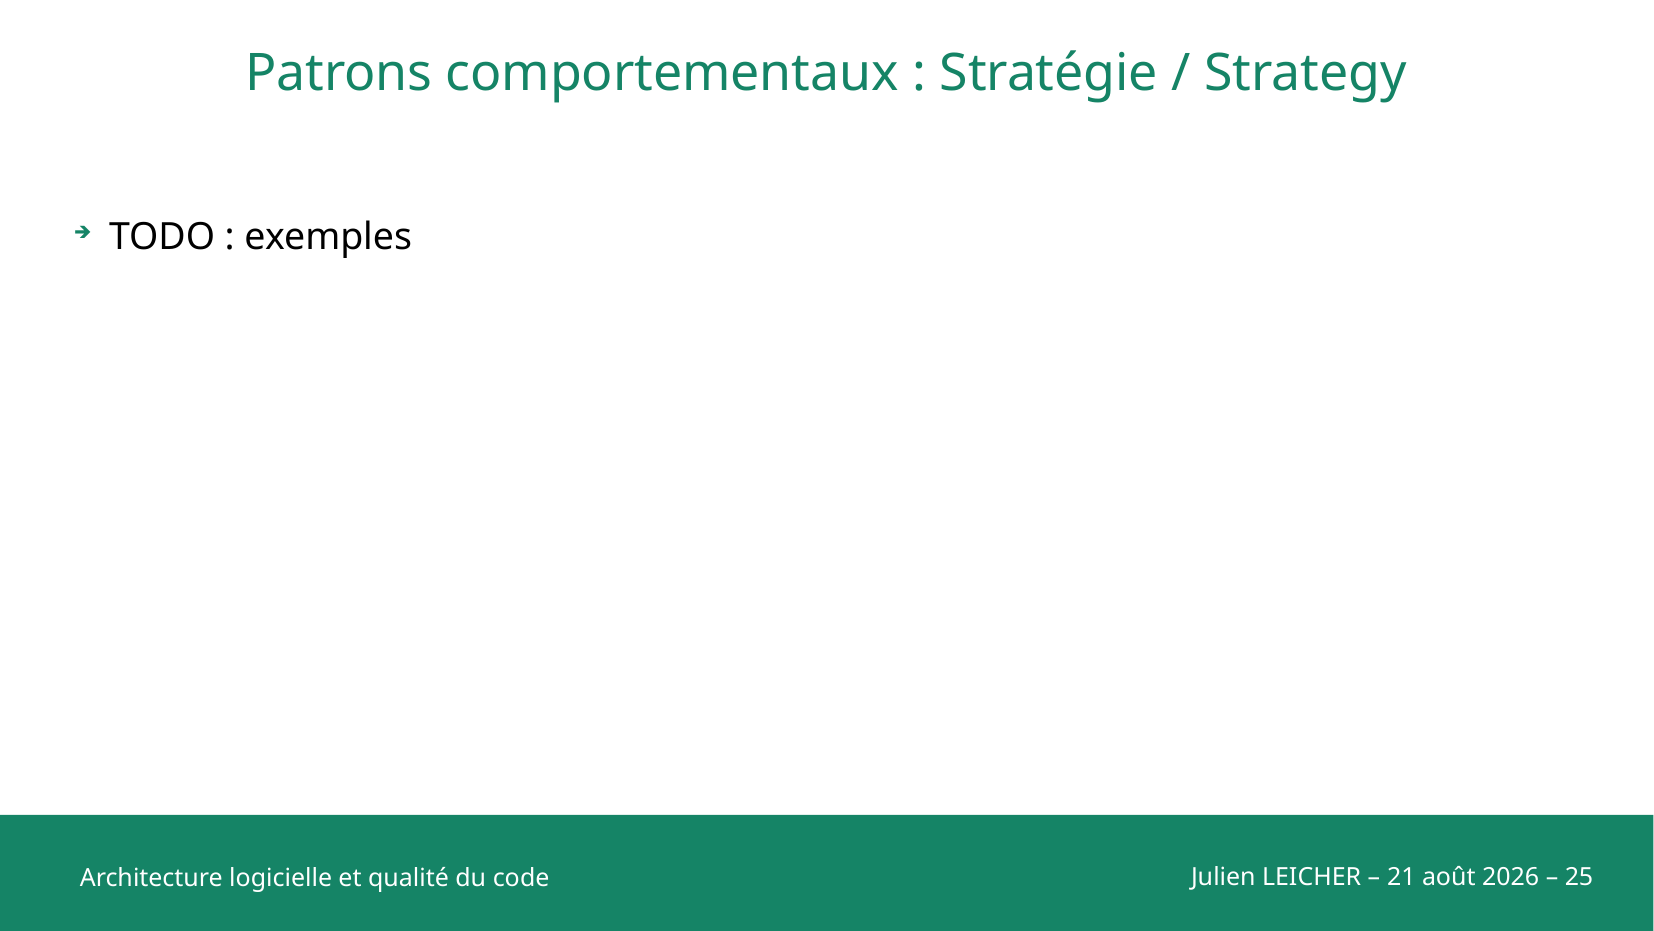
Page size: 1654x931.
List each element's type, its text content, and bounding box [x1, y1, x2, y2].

text_box Julien LEICHER – 7 mars 2022 – <numéro> [0, 814, 1654, 931]
text_box TODO : exemples [59, 194, 1595, 678]
text_box Patrons comportementaux : Stratégie / Strategy [0, 27, 1654, 113]
text_box Architecture logicielle et qualité du code [64, 852, 798, 898]
